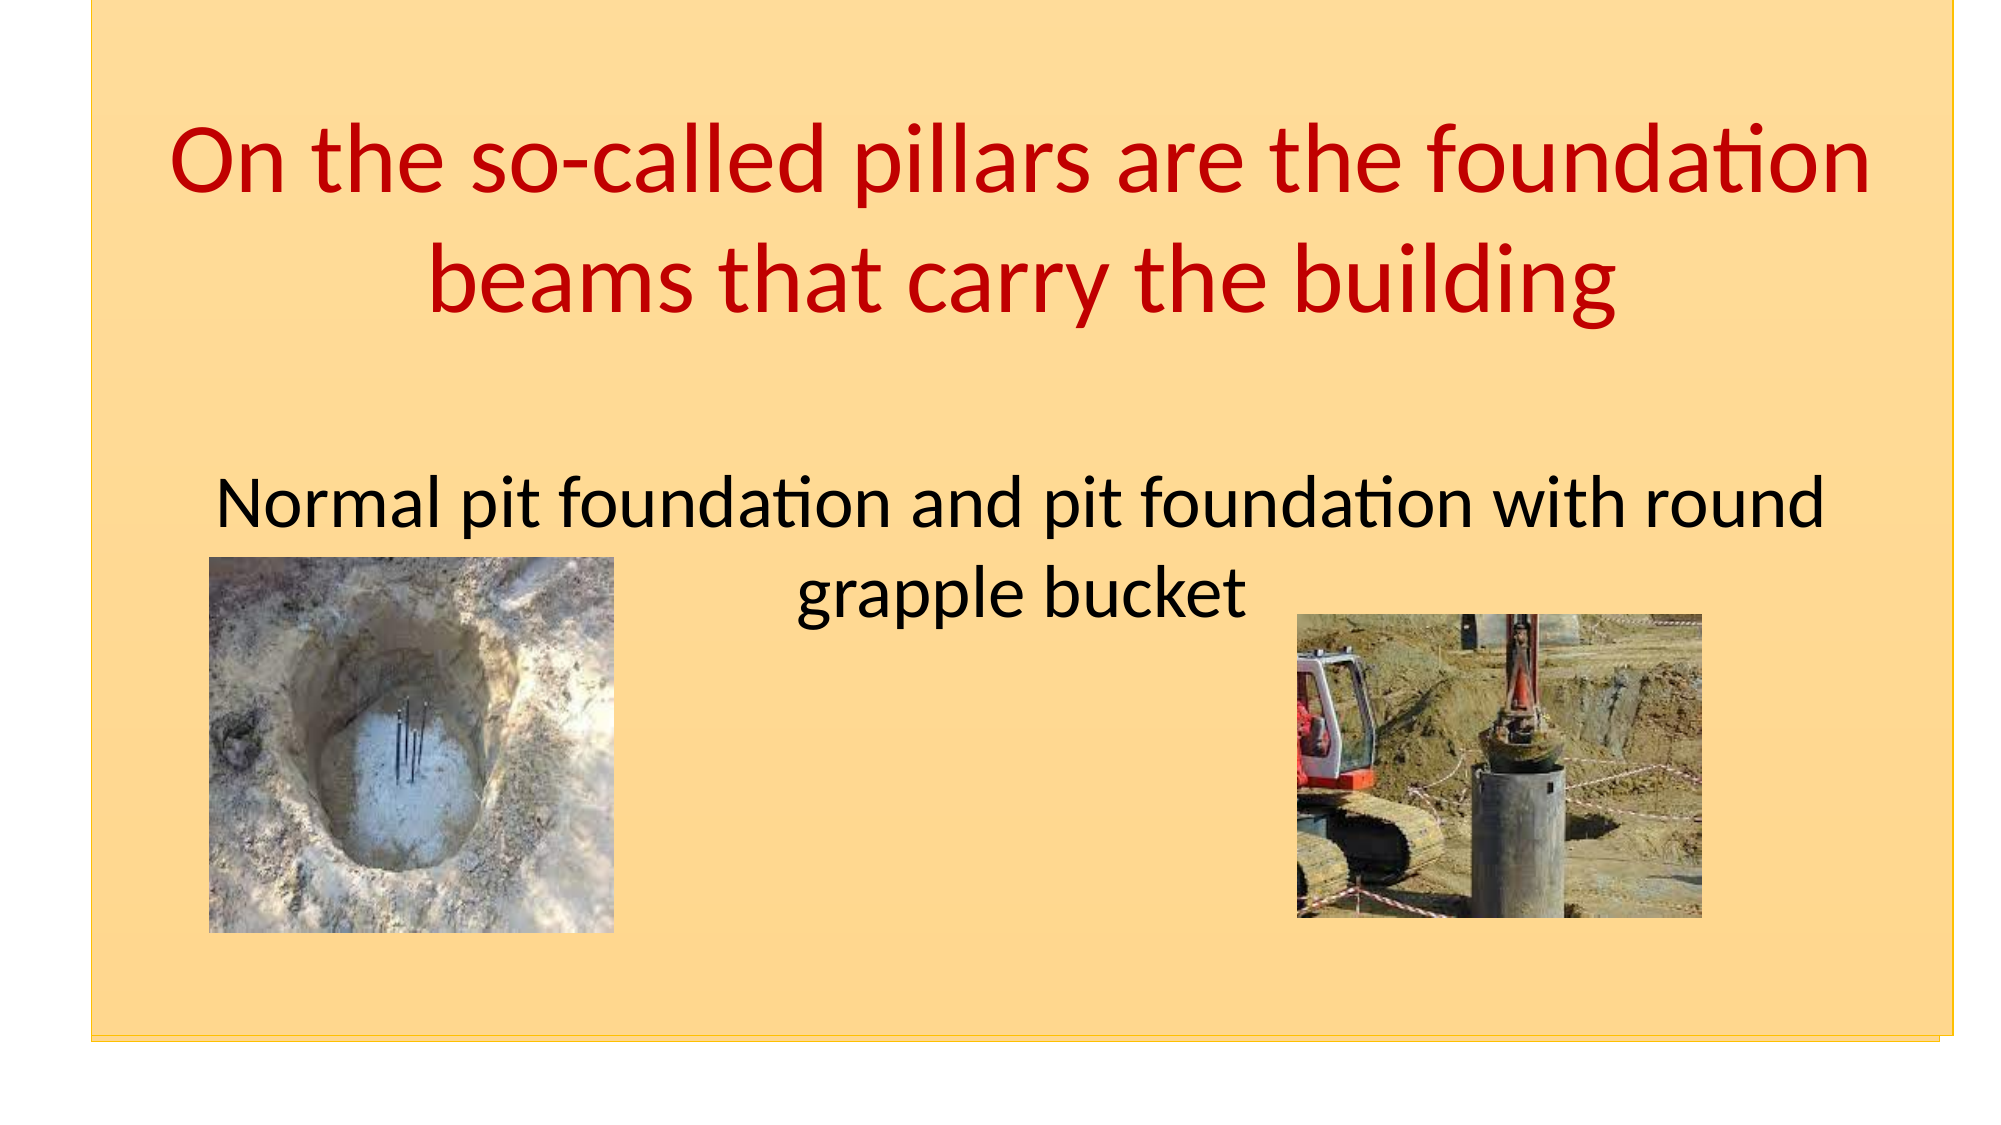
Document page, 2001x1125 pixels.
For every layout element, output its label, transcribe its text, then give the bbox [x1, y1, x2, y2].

picture [209, 557, 614, 933]
picture [1297, 614, 1702, 919]
text_box On the so-called pillars are the foundation beams that carry the building Normal pit foundation and pit foundation with round grapple bucket [92, 0, 1953, 1035]
text_box [92, 1035, 1940, 1041]
